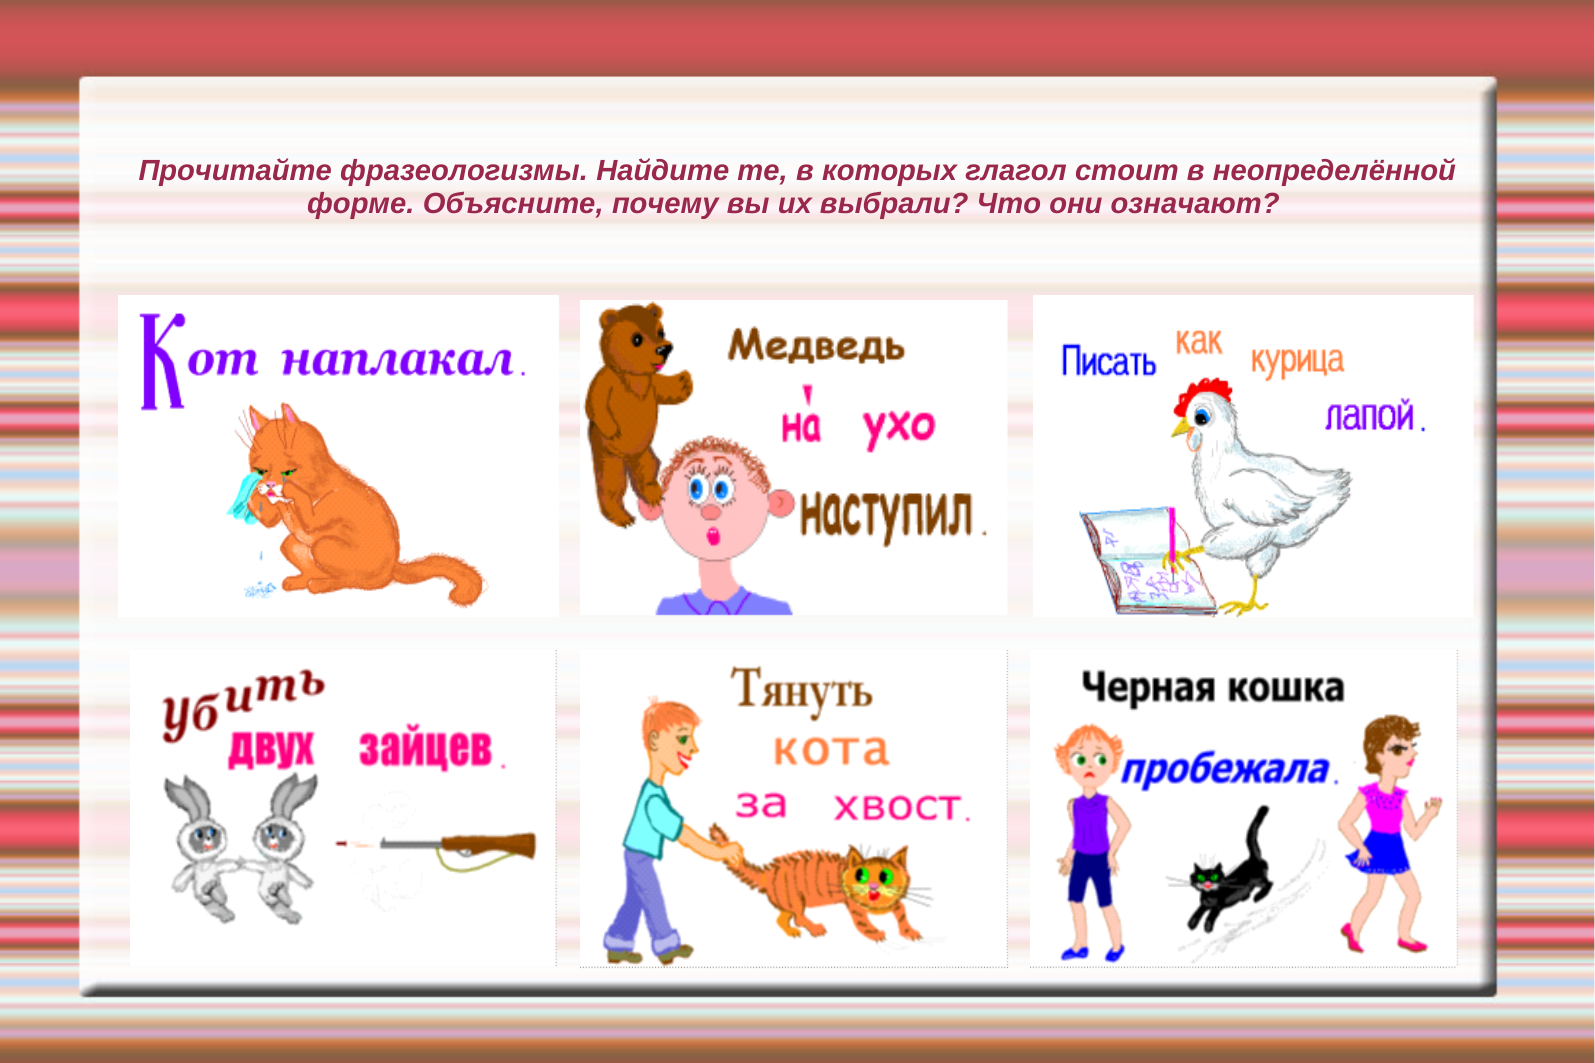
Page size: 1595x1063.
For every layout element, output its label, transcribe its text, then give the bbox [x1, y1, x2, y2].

title Прочитайте фразеологизмы. Найдите те, в которых глагол стоит в неопределённой форме. Объясните, почему вы их выбрали? Что они означают? [117, 98, 1479, 276]
picture [0, 0, 1595, 1063]
